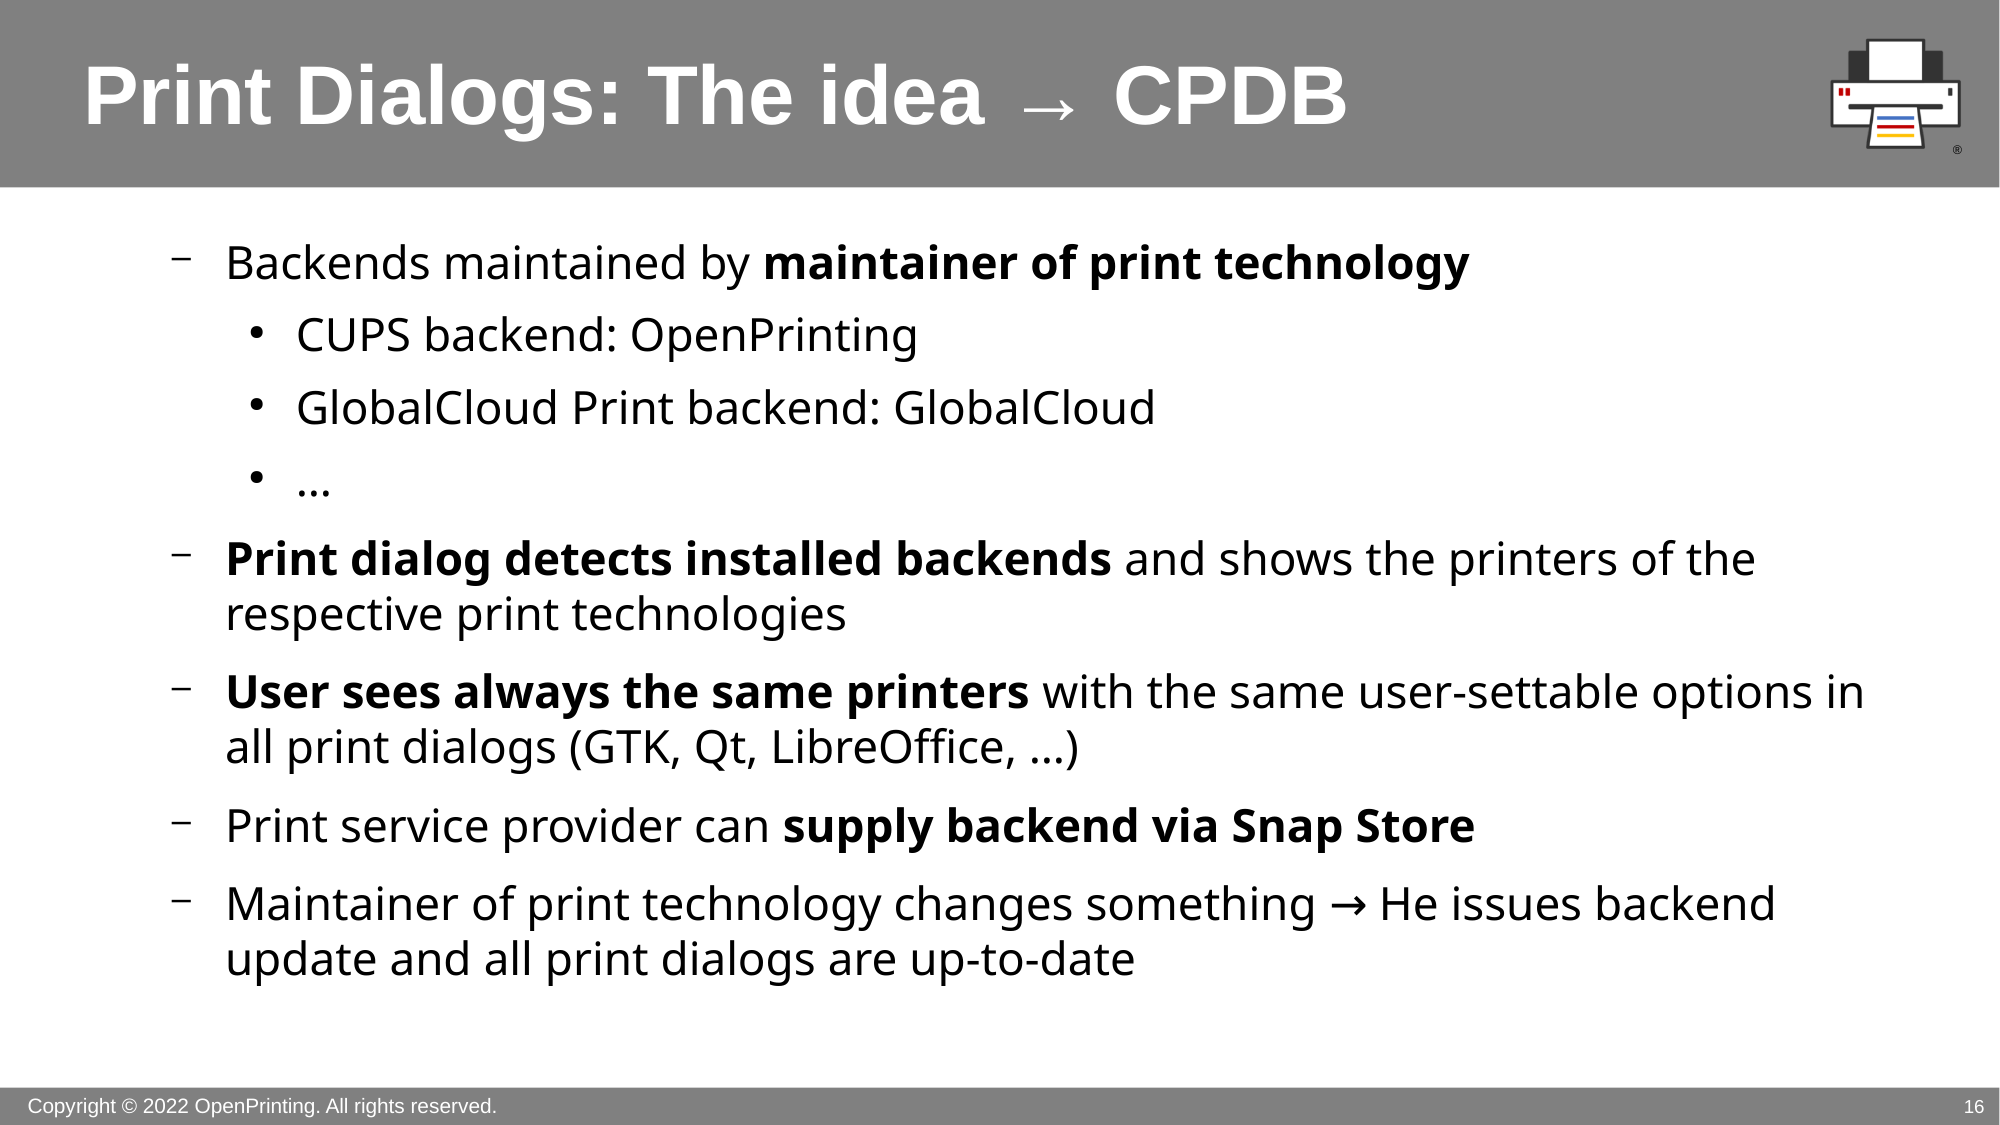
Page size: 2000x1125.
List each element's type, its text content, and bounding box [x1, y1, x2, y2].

title Print Dialogs: The idea → CPDB [75, 7, 1786, 175]
picture [1825, 33, 1966, 154]
list Backends maintained by maintainer of print technology CUPS backend: OpenPrinting GlobalCloud Print backend: GlobalCloud … Print dialog detects installed backends and shows the printers of the respective print technologies User sees always the same printers with the same user-settable options in all print dialogs (GTK, Qt, LibreOffice, …) Print service provider can supply backend via Snap Store Maintainer of print technology changes something → He issues backend update and all print dialogs are up-to-date [75, 224, 1936, 1067]
